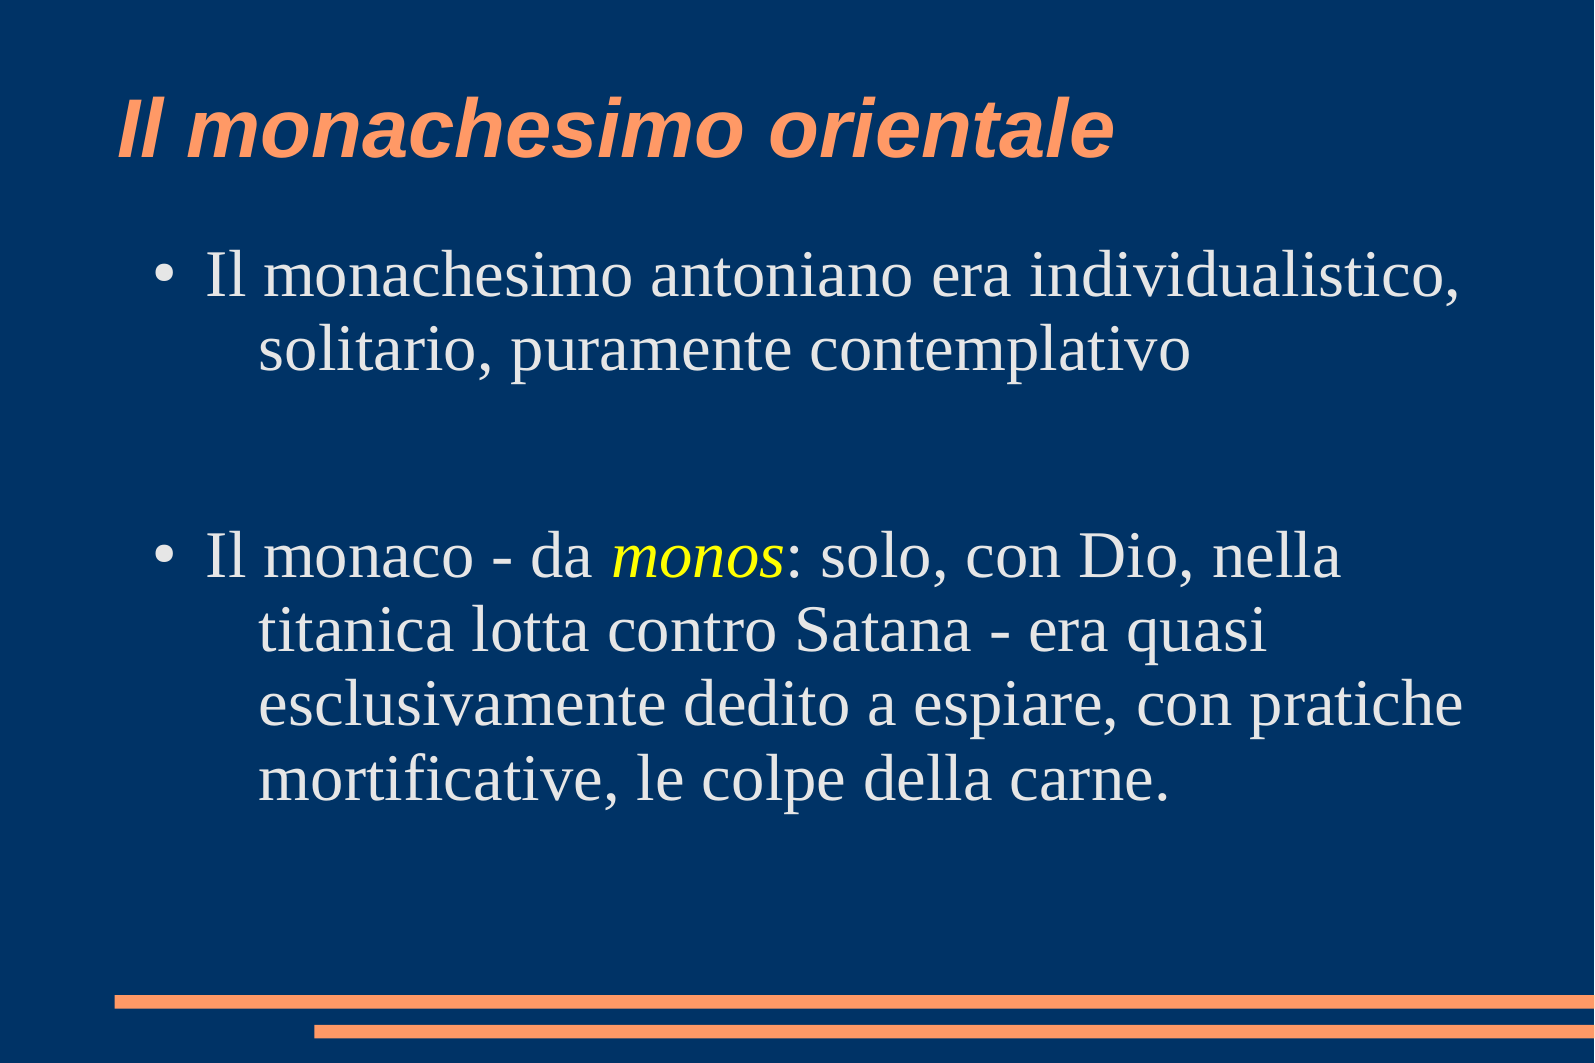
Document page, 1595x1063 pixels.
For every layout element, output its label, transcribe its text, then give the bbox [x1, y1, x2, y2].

title Il monachesimo orientale [117, 39, 1479, 218]
list Il monachesimo antoniano era individualistico, solitario, puramente contemplativo Il monaco - da monos: solo, con Dio, nella titanica lotta contro Satana - era quasi esclusivamente dedito a espiare, con pratiche mortificative, le colpe della carne. [117, 237, 1505, 932]
